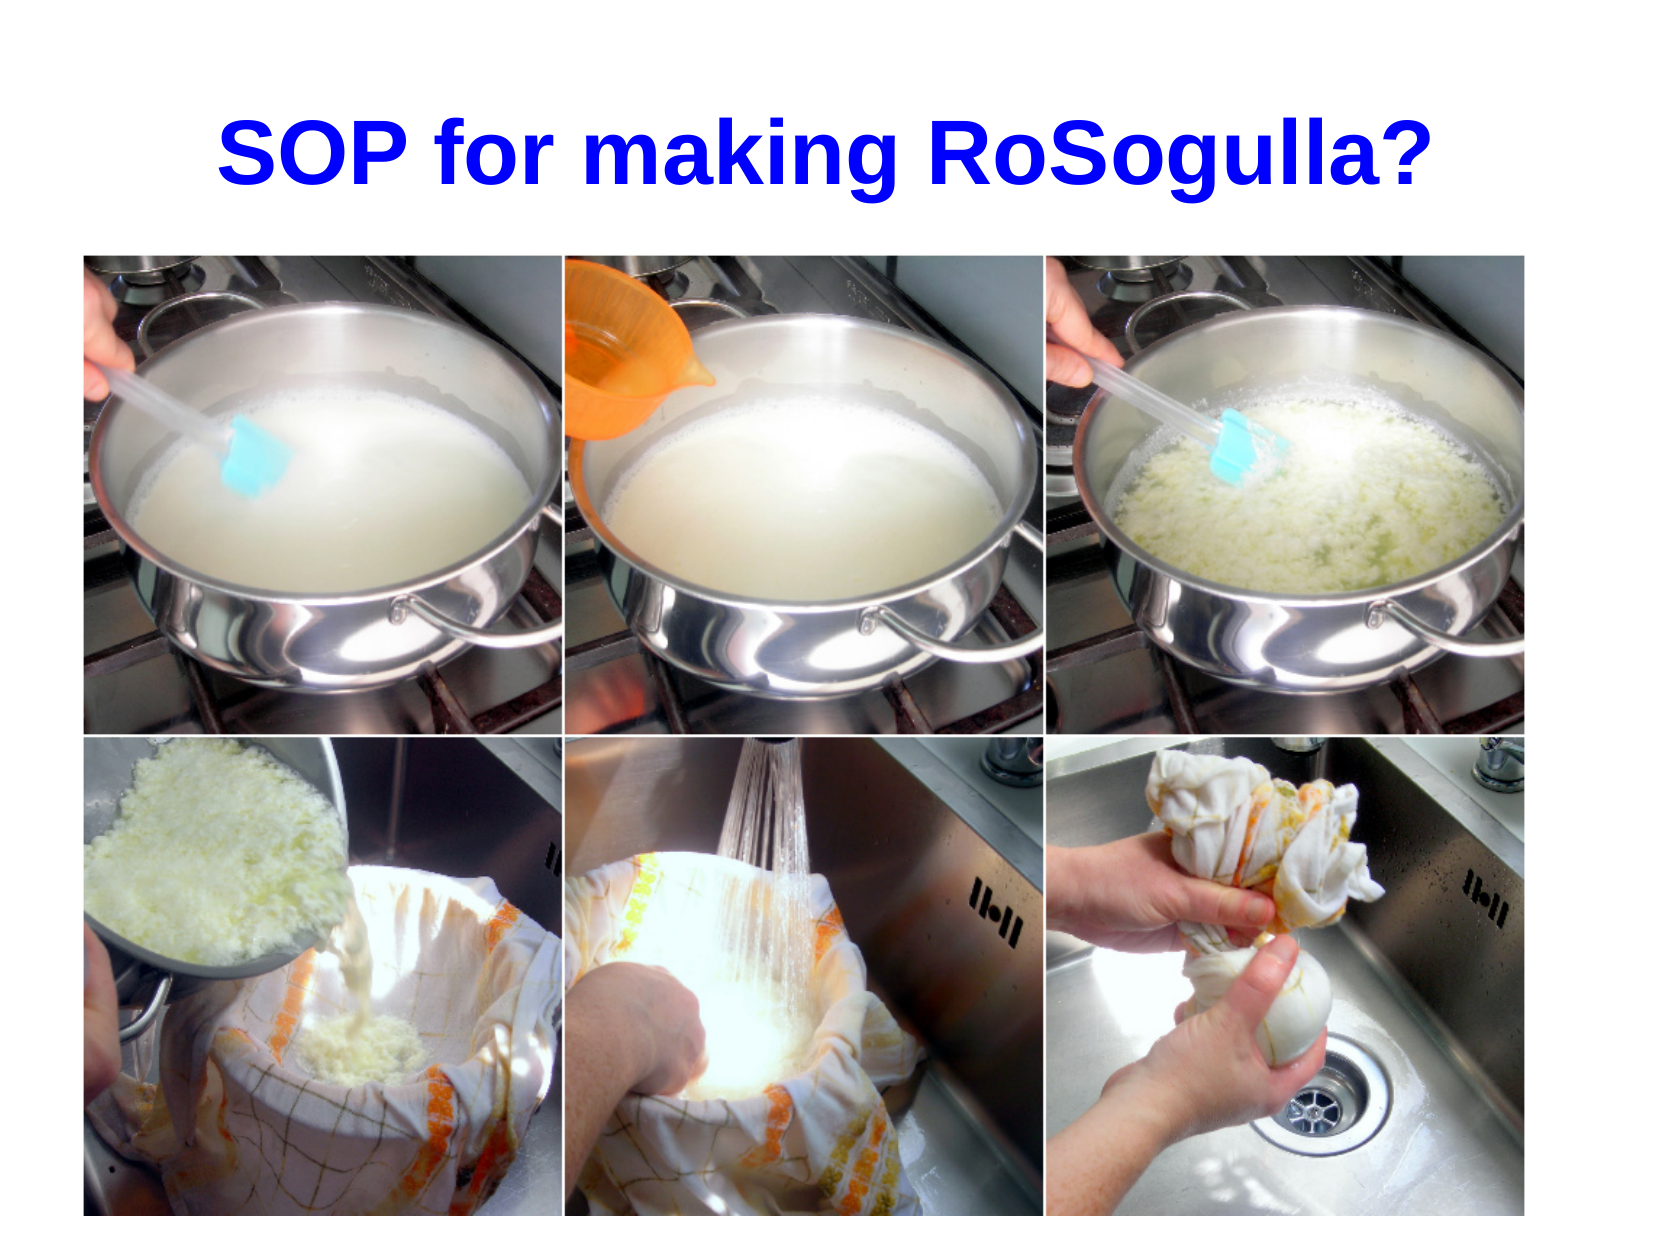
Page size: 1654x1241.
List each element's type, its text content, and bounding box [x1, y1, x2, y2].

picture [81, 253, 1526, 1216]
title SOP for making RoSogulla? [82, 49, 1571, 257]
